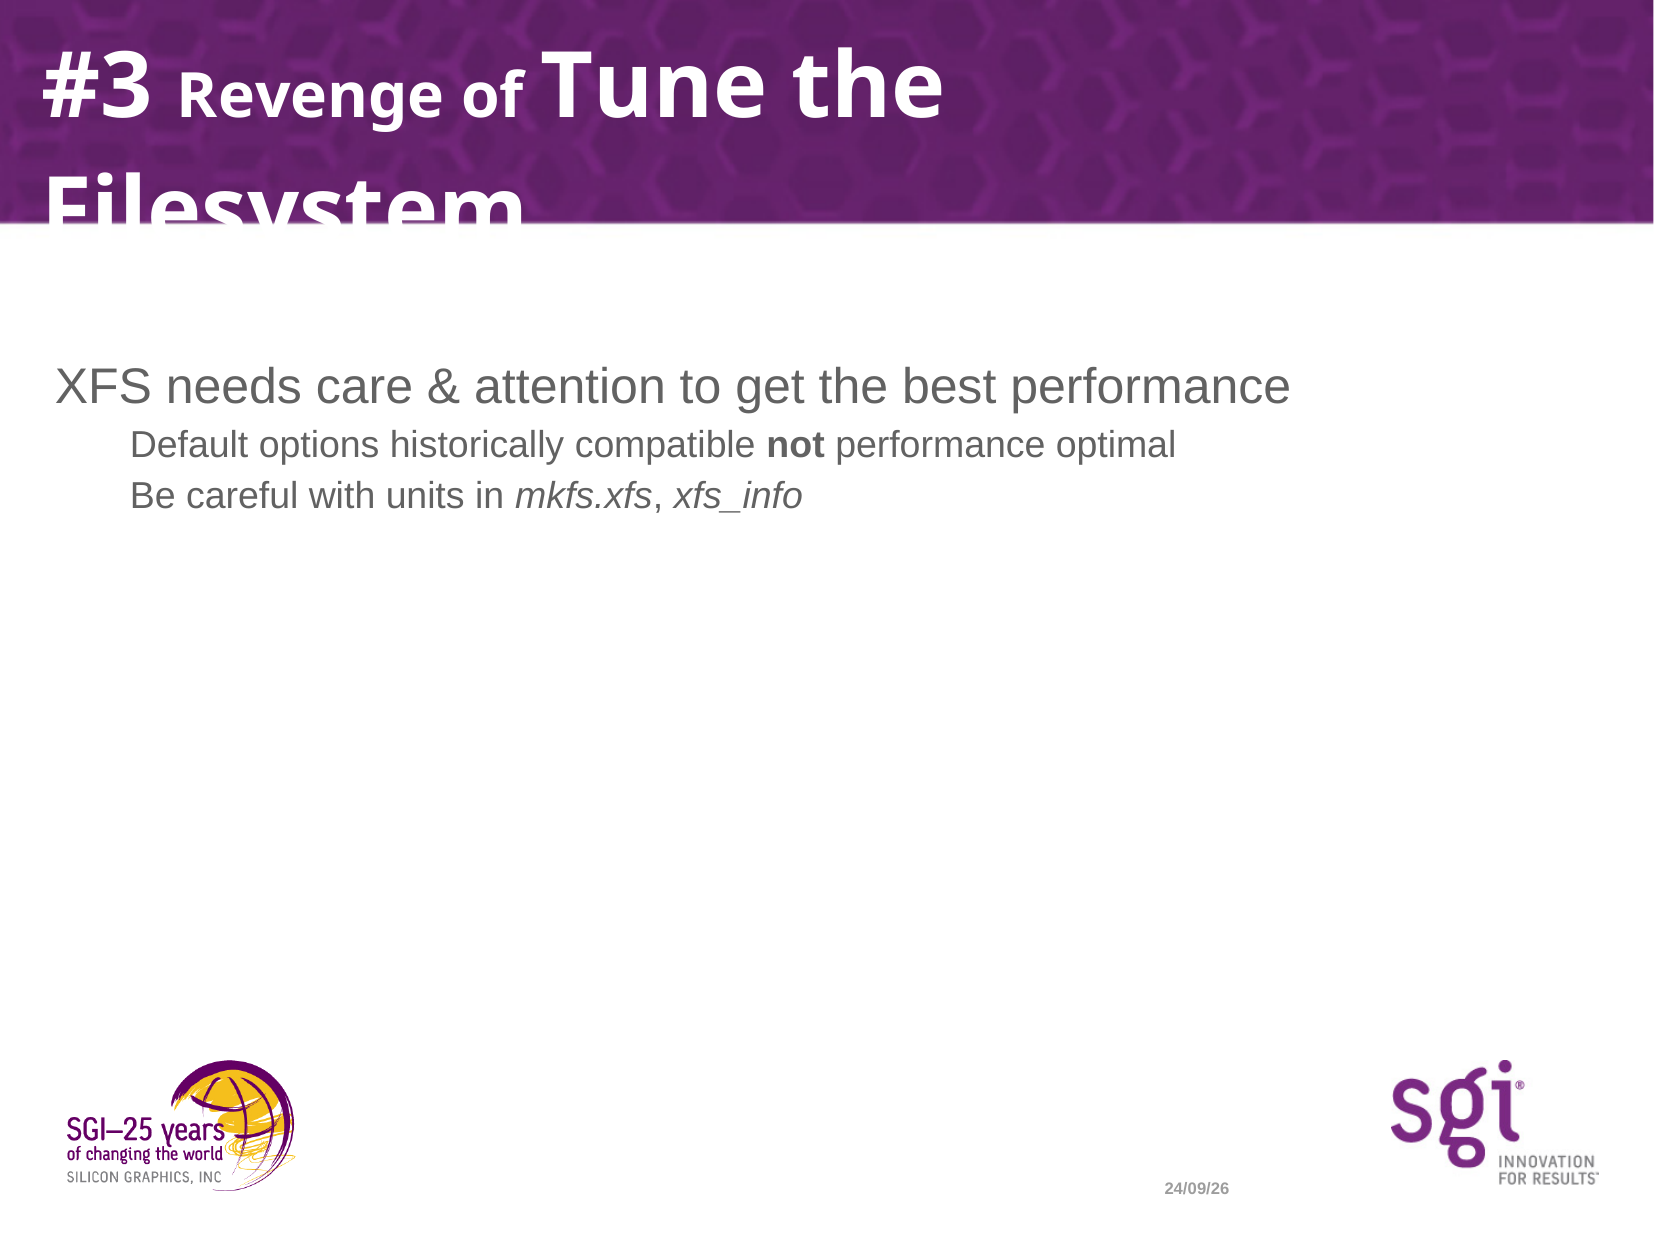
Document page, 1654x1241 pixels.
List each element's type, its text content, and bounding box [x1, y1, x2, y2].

title #3 Revenge of Tune the Filesystem [41, 48, 1447, 241]
list XFS needs care & attention to get the best performance Default options historically compatible not performance optimal Be careful with units in mkfs.xfs, xfs_info [55, 358, 1461, 937]
picture [0, 0, 1654, 1194]
